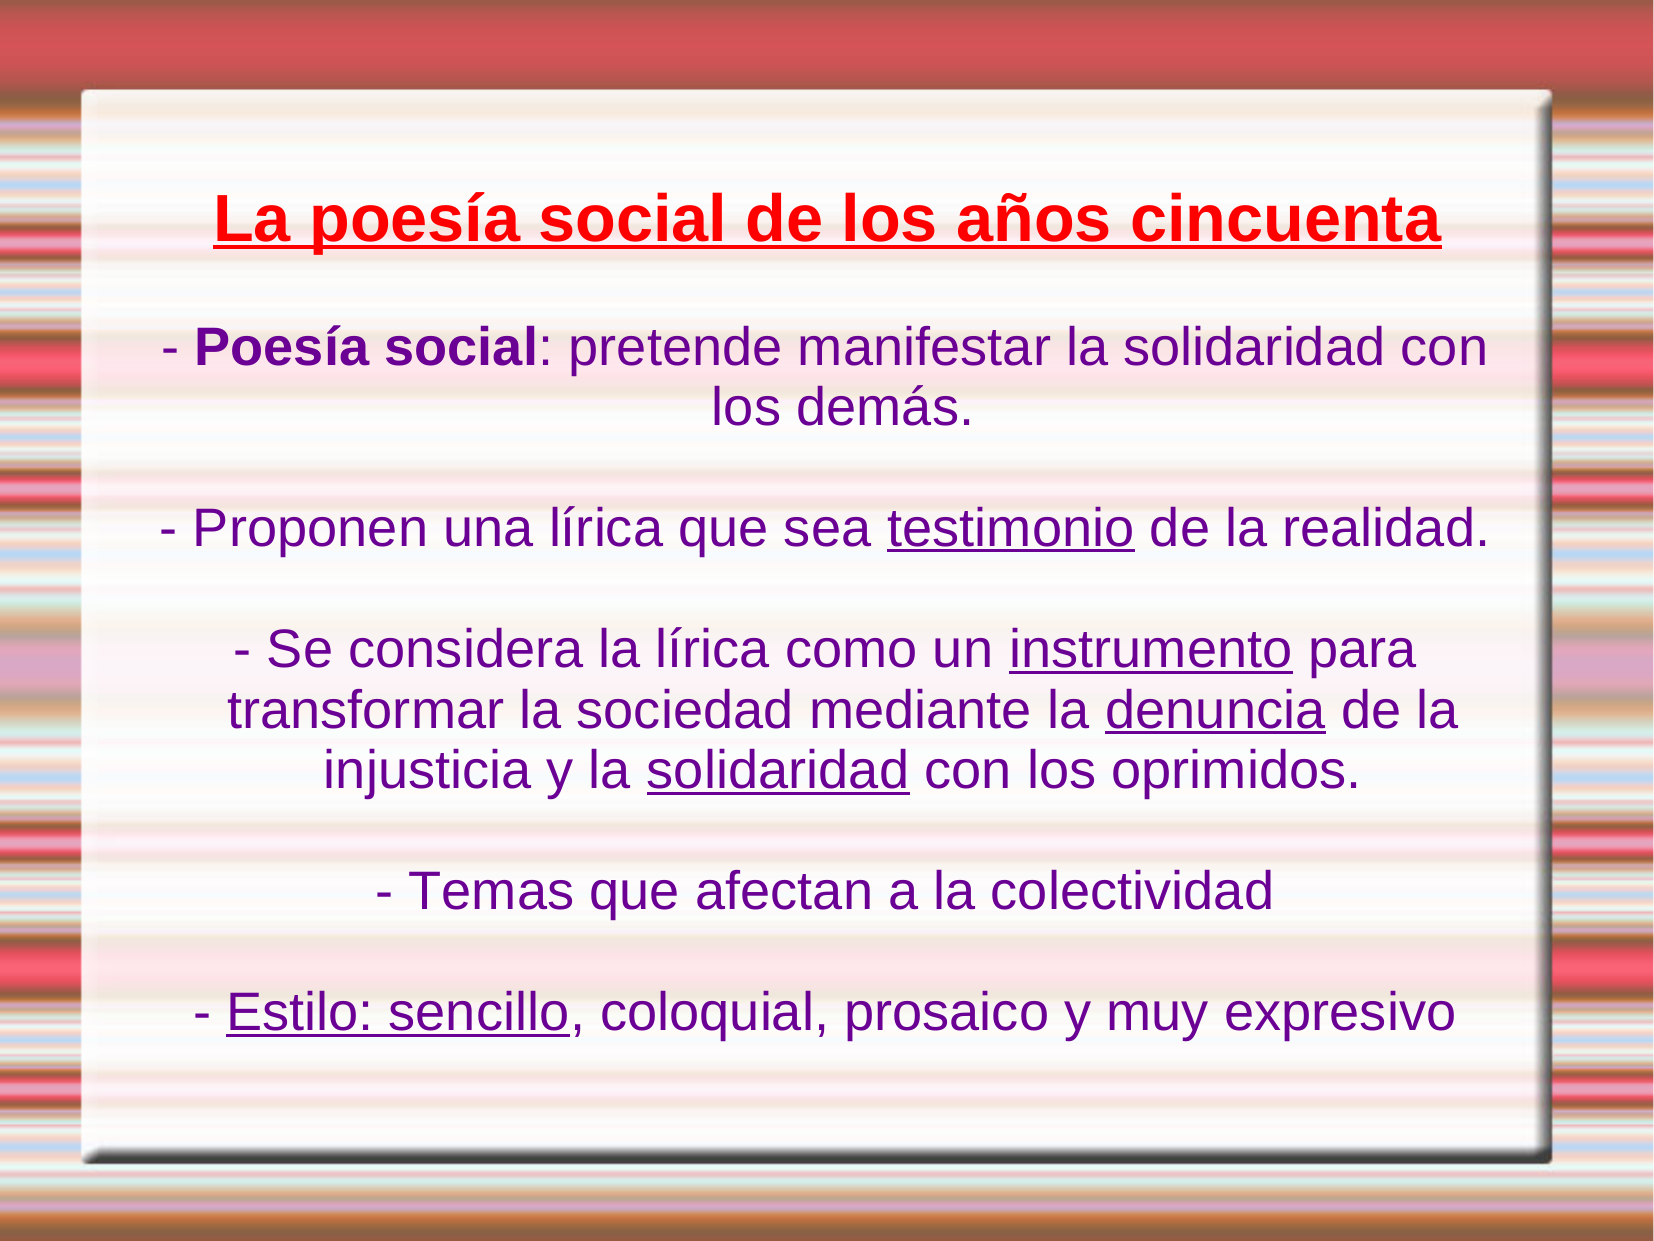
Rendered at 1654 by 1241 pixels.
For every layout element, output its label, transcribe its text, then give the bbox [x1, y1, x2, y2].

subtitle - Poesía social: pretende manifestar la solidaridad con los demás. - Proponen una lírica que sea testimonio de la realidad. - Se considera la lírica como un instrumento para transformar la sociedad mediante la denuncia de la injusticia y la solidaridad con los oprimidos. - Temas que afectan a la colectividad - Estilo: sencillo, coloquial, prosaico y muy expresivo [134, 177, 1516, 1182]
title La poesía social de los años cincuenta [121, 114, 1534, 322]
picture [0, 0, 1654, 1241]
